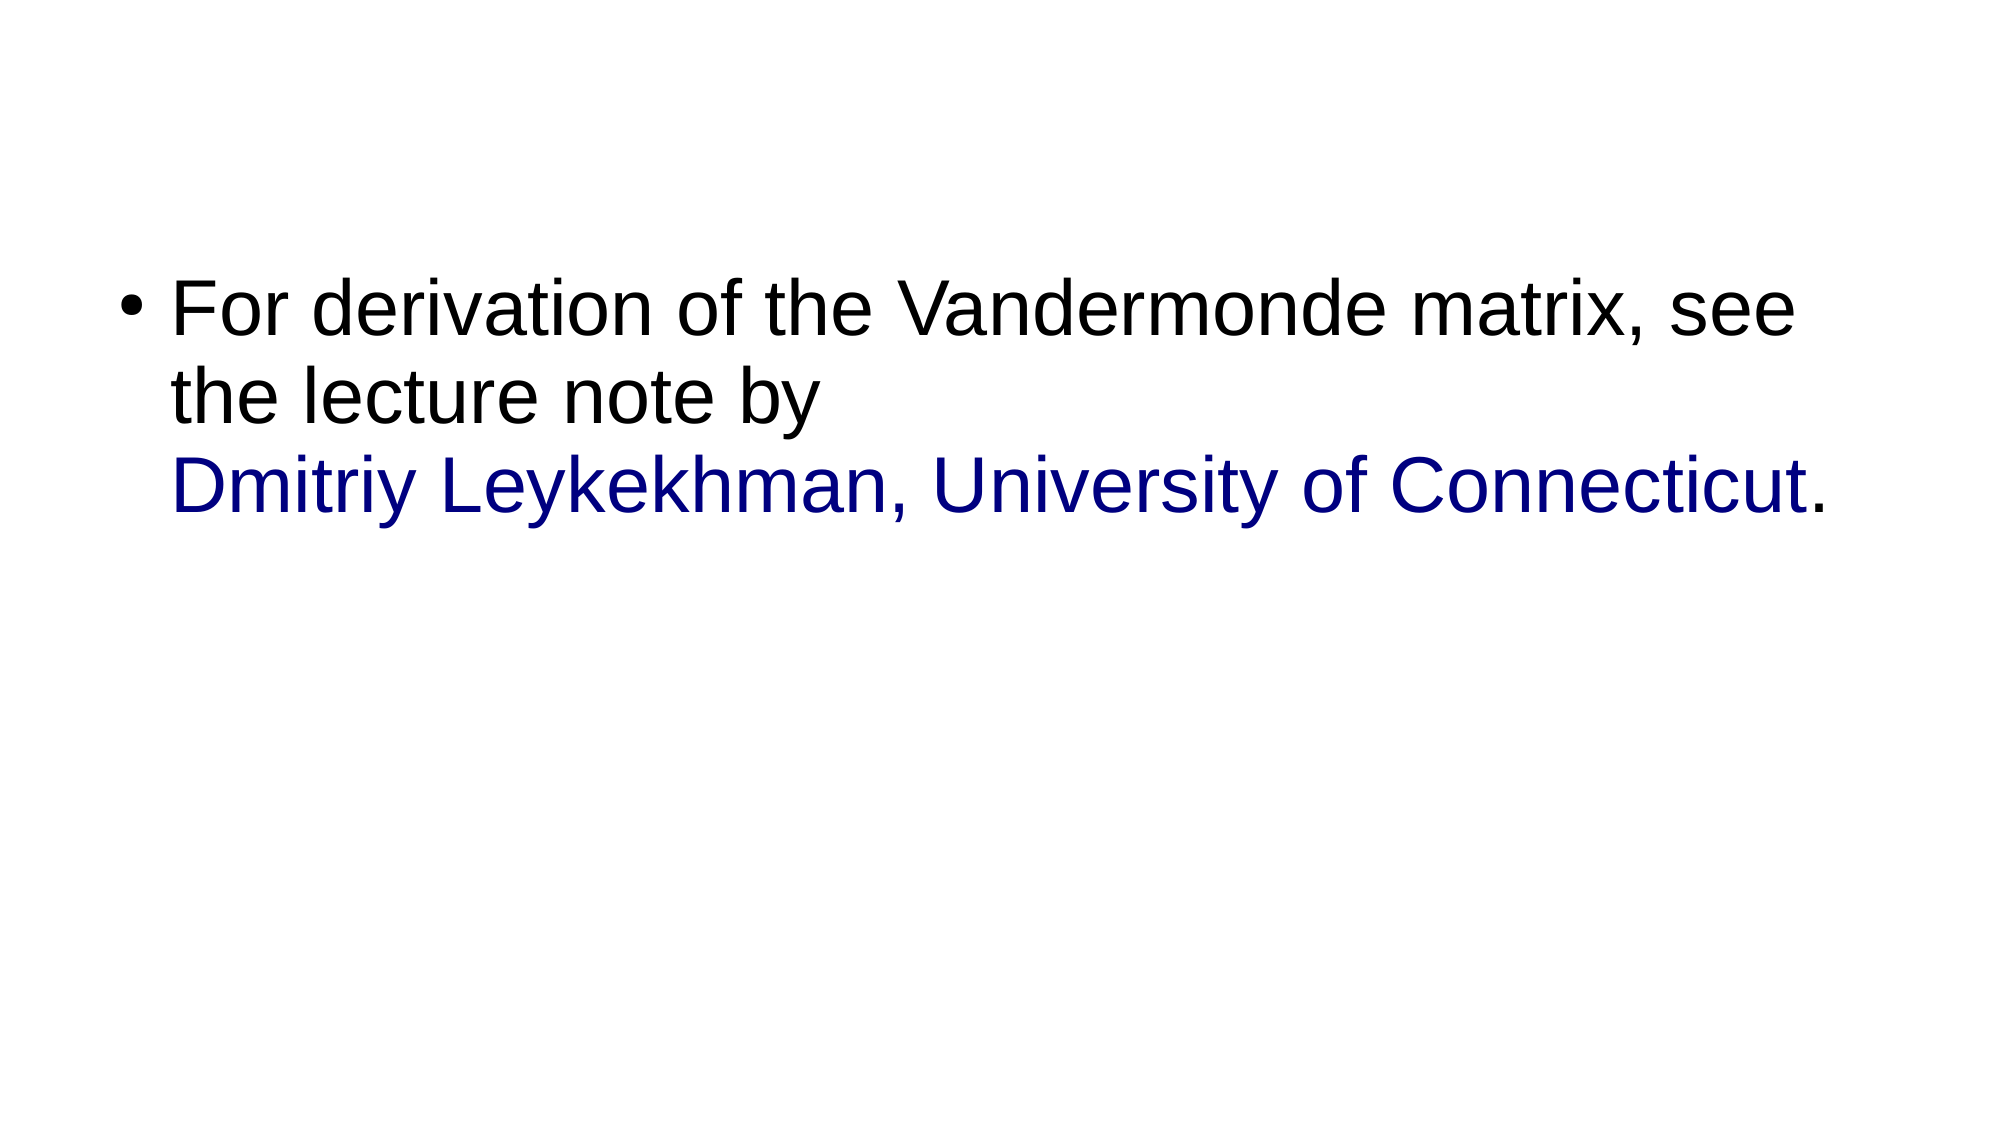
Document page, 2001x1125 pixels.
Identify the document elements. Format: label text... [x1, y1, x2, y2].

list For derivation of the Vandermonde matrix, see the lecture note by Dmitriy Leykekhman, University of Connecticut. [99, 263, 1900, 991]
